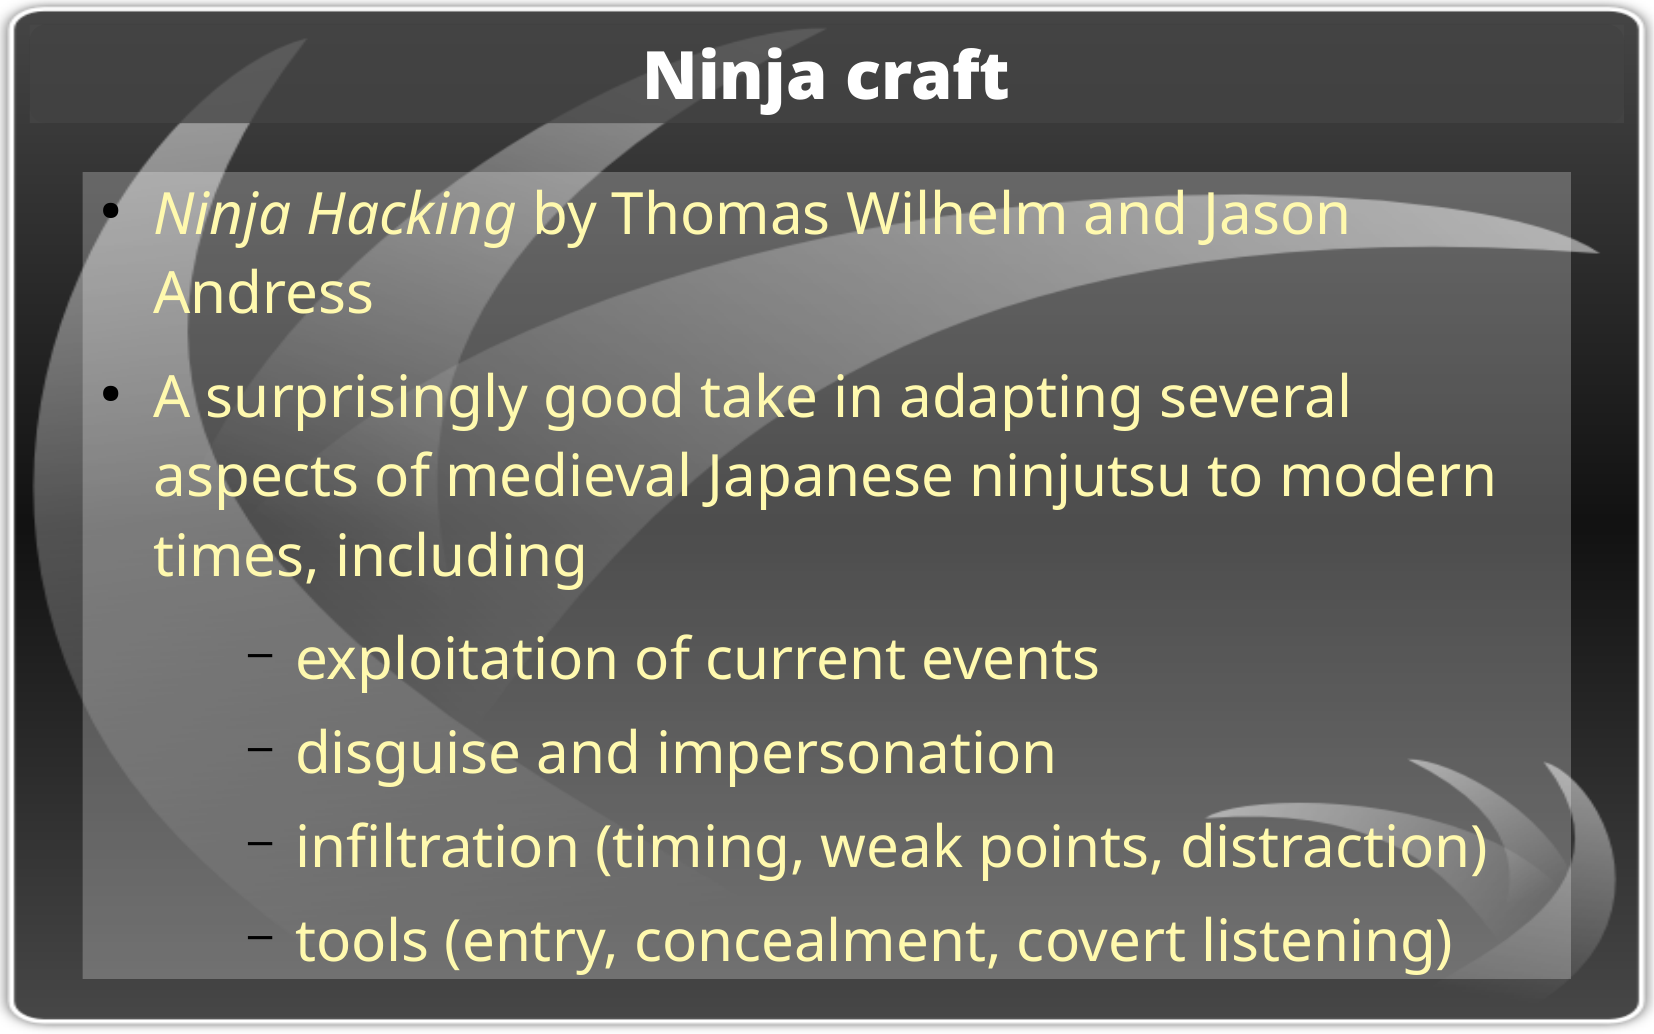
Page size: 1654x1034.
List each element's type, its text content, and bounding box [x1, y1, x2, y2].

title Ninja craft [29, 24, 1625, 124]
picture [0, 0, 1654, 1034]
list Ninja Hacking by Thomas Wilhelm and Jason Andress A surprisingly good take in adapting several aspects of medieval Japanese ninjutsu to modern times, including exploitation of current events disguise and impersonation infiltration (timing, weak points, distraction) tools (entry, concealment, covert listening) [82, 172, 1571, 880]
